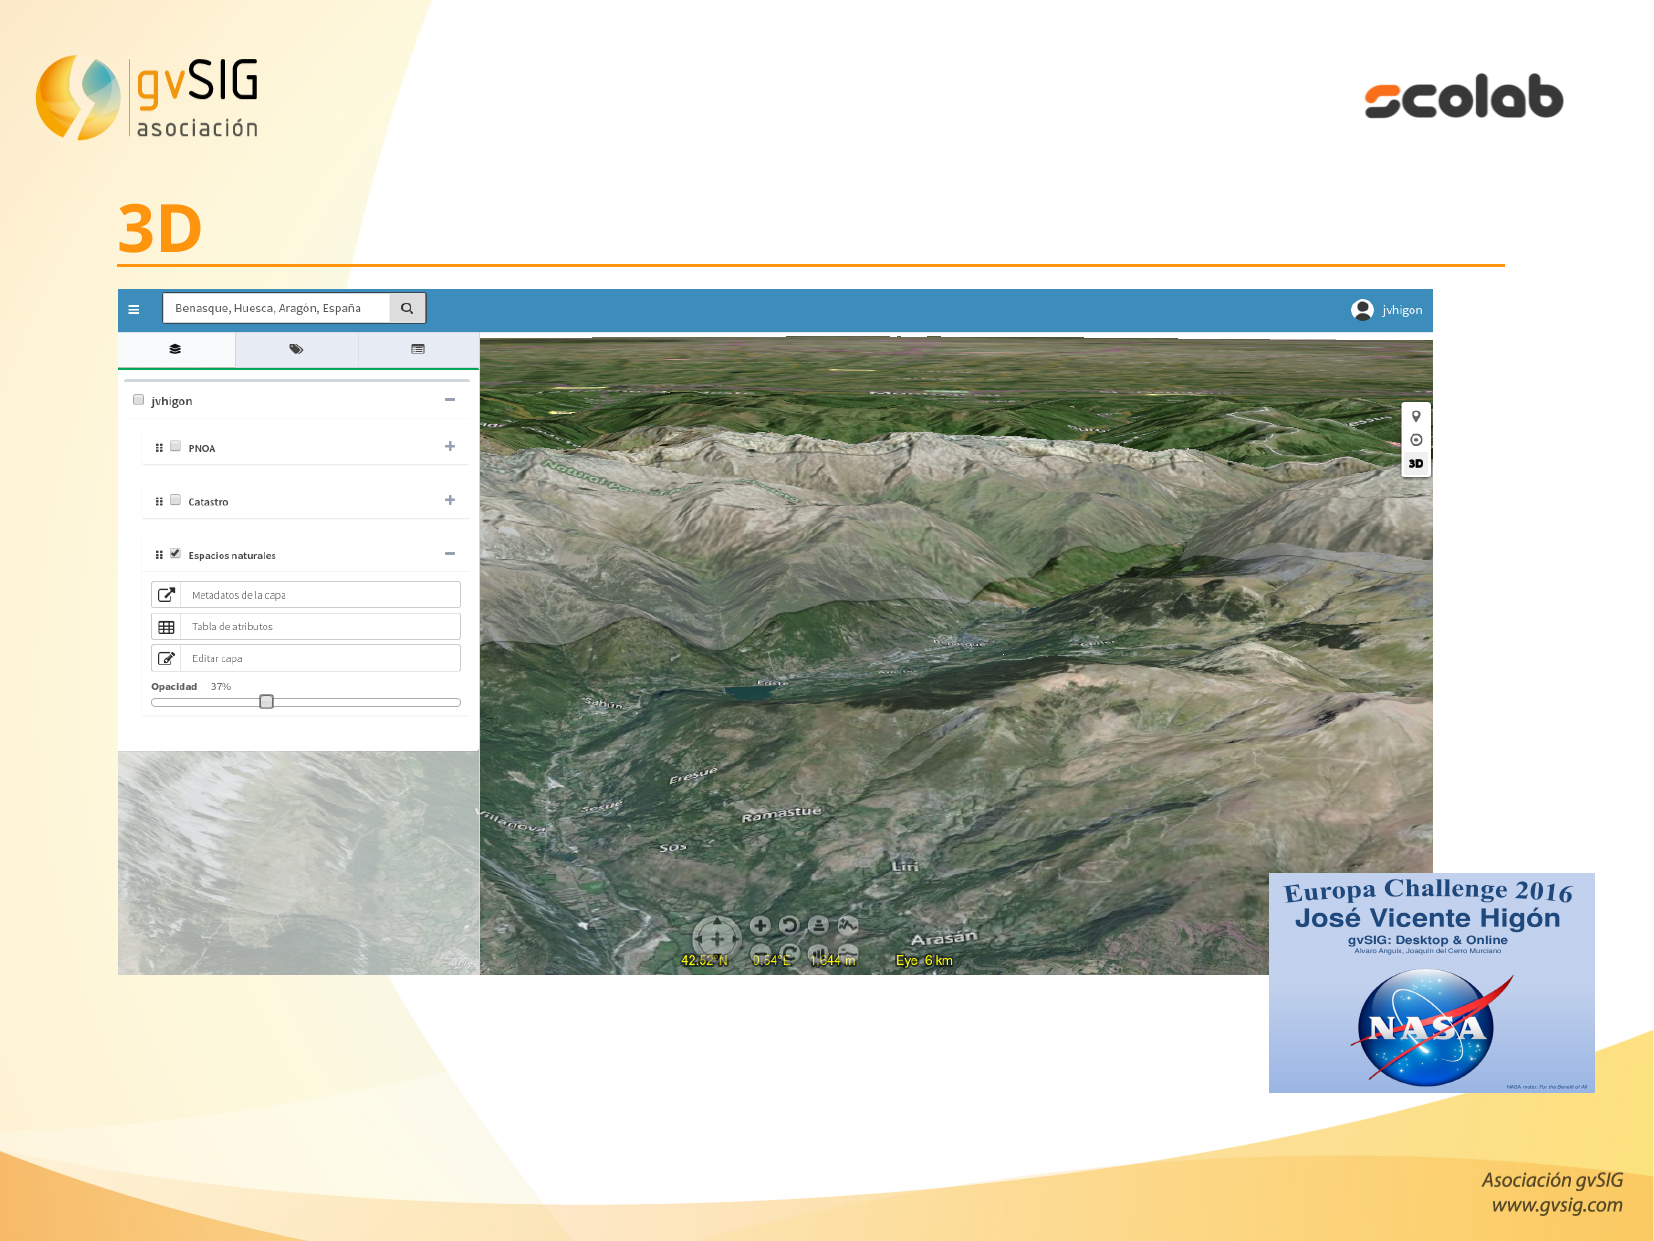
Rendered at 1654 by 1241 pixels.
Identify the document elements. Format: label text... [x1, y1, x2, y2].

picture [0, 0, 1654, 1241]
title 3D [117, 177, 1606, 276]
